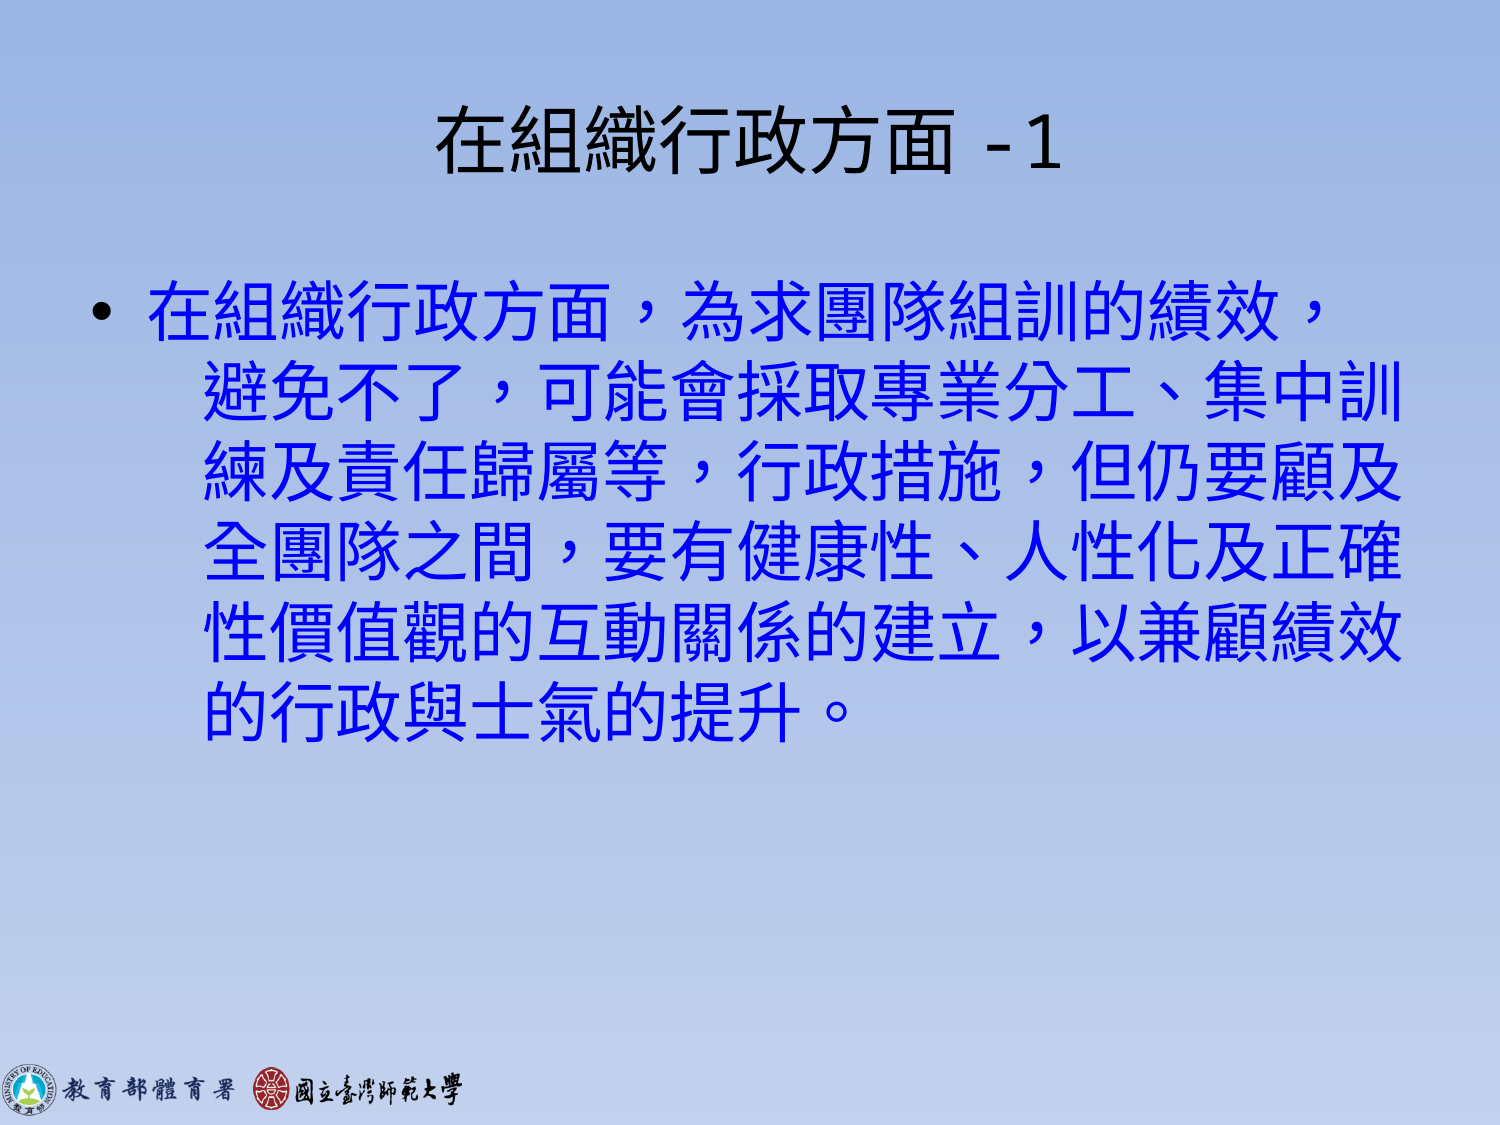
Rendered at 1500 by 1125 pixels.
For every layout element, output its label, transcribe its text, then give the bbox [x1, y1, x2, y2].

list 在組織行政方面，為求團隊組訓的績效，避免不了，可能會採取專業分工、集中訓練及責任歸屬等，行政措施，但仍要顧及全團隊之間，要有健康性、人性化及正確性價值觀的互動關係的建立，以兼顧績效的行政與士氣的提升。 [75, 262, 1426, 1005]
title 在組織行政方面-1 [75, 45, 1426, 233]
